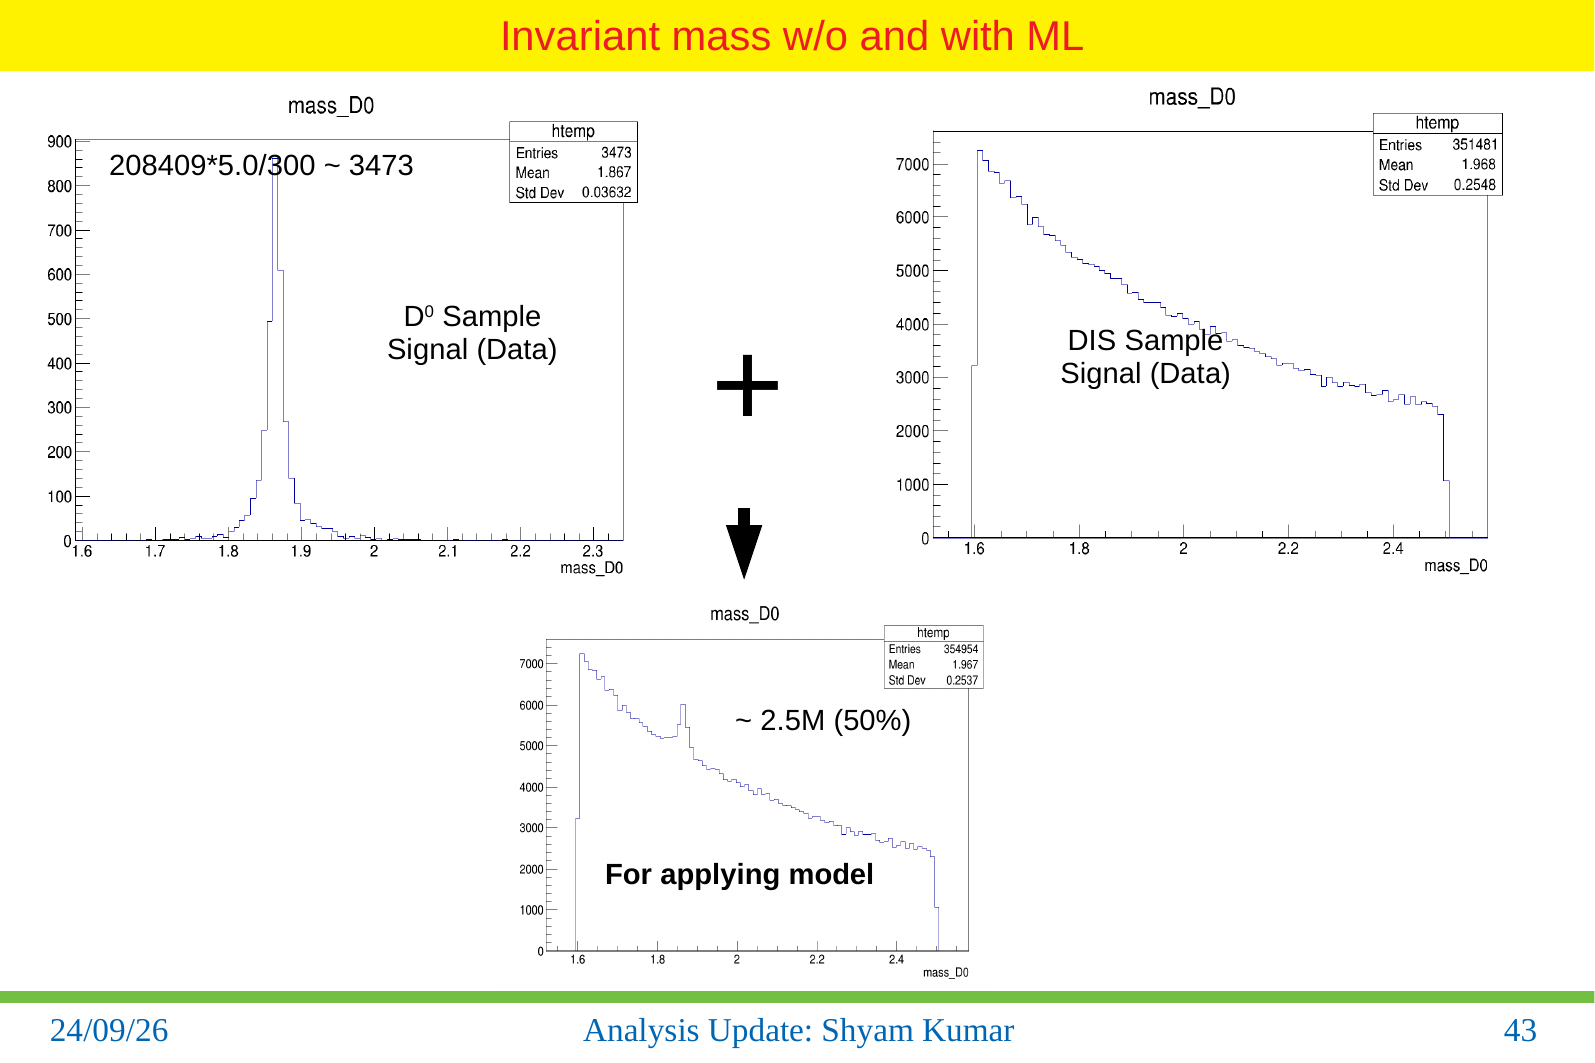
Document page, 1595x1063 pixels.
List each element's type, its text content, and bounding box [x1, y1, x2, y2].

text_box + [696, 307, 851, 462]
picture [496, 600, 993, 990]
picture [868, 80, 1515, 589]
text_box 208409*5.0/300 ~ 3473 [94, 141, 438, 189]
text_box ~ 2.5M (50%) [720, 696, 984, 796]
text_box D0 Sample Signal (Data) [295, 293, 650, 392]
text_box DIS Sample Signal (Data) [968, 316, 1323, 416]
text_box For applying model [566, 850, 922, 931]
title Invariant mass w/o and with ML [0, 0, 1595, 71]
picture [11, 89, 650, 591]
